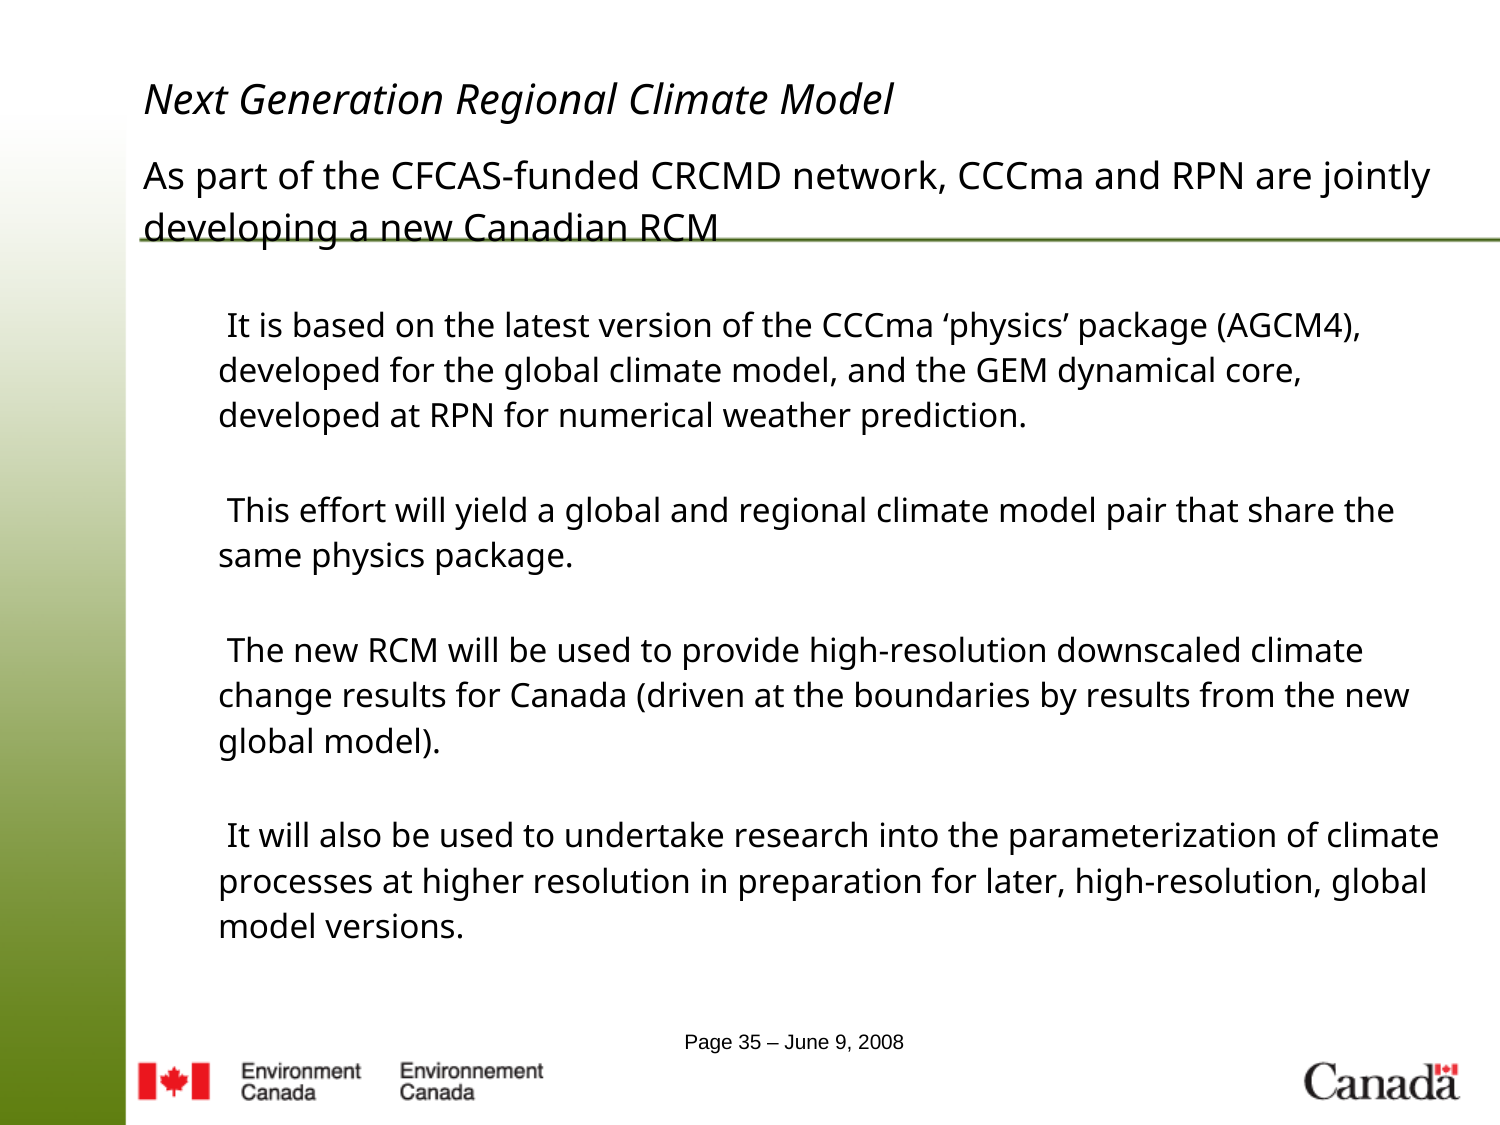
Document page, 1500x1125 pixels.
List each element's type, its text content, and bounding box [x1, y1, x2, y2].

text_box Next Generation Regional Climate Model As part of the CFCAS-funded CRCMD network, CCCma and RPN are jointly developing a new Canadian RCM It is based on the latest version of the CCCma ‘physics’ package (AGCM4), developed for the global climate model, and the GEM dynamical core, developed at RPN for numerical weather prediction. This effort will yield a global and regional climate model pair that share the same physics package. The new RCM will be used to provide high-resolution downscaled climate change results for Canada (driven at the boundaries by results from the new global model). It will also be used to undertake research into the parameterization of climate processes at higher resolution in preparation for later, high-resolution, global model versions. [128, 62, 1464, 956]
picture [0, 0, 1500, 1125]
